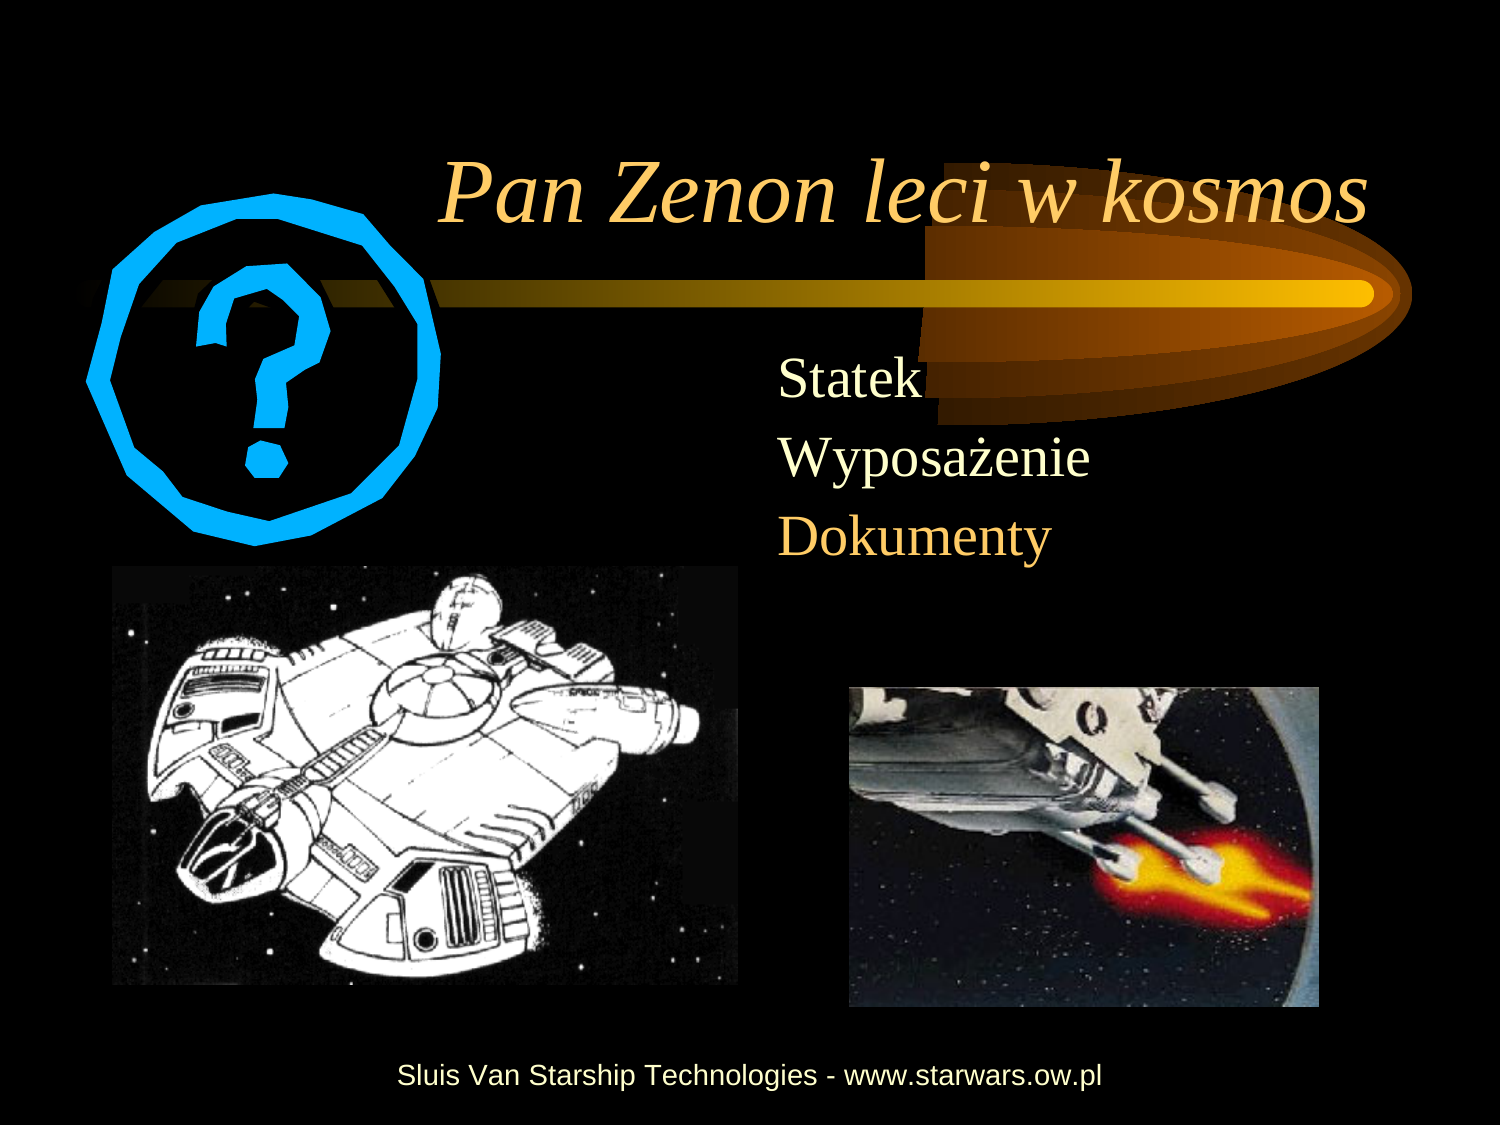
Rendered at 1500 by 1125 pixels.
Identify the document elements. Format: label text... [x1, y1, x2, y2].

picture [112, 566, 738, 985]
title Pan Zenon leci w kosmos [112, 62, 1388, 250]
picture [849, 687, 1319, 1007]
picture [75, 187, 451, 555]
list Statek Wyposażenie Dokumenty [762, 337, 1388, 1013]
